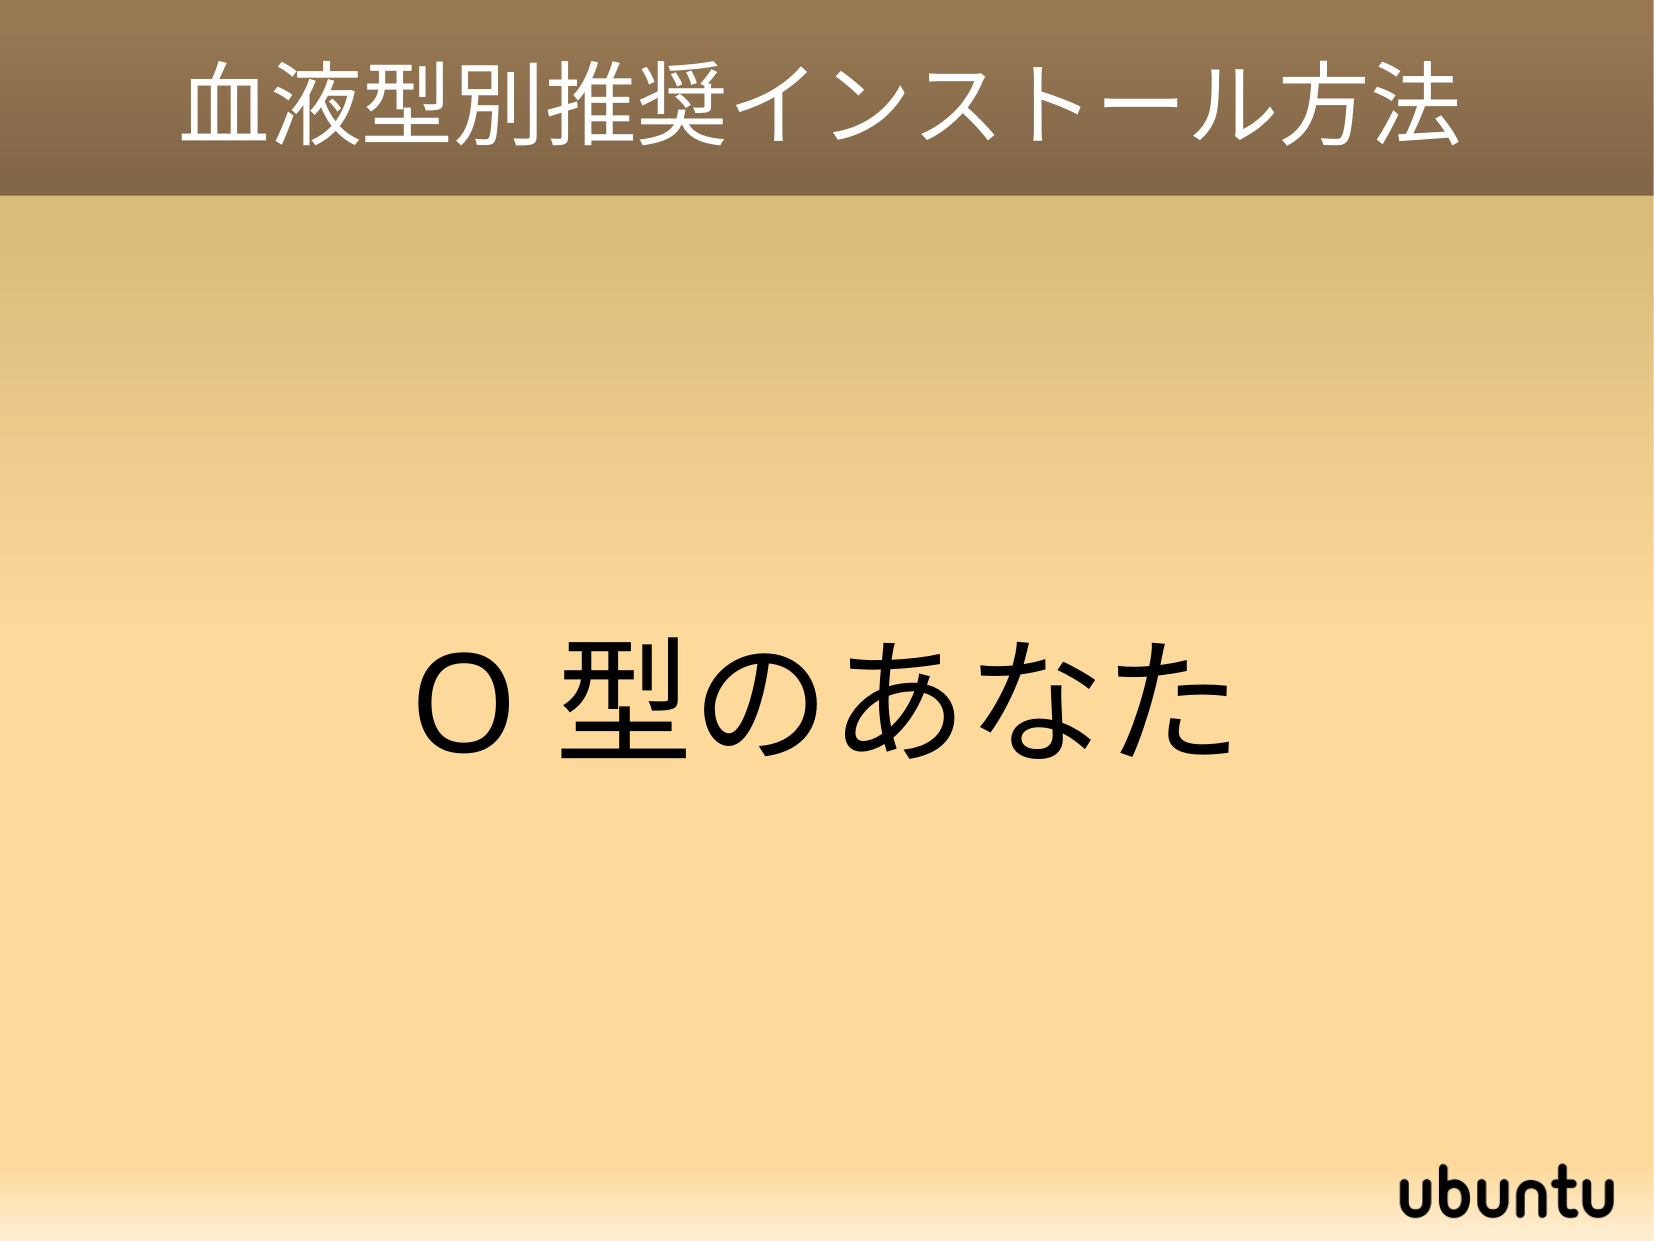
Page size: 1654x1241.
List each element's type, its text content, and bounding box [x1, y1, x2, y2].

subtitle O型のあなた [82, 297, 1571, 1102]
picture [0, 0, 1654, 1241]
title 血液型別推奨インストール方法 [76, 7, 1565, 200]
